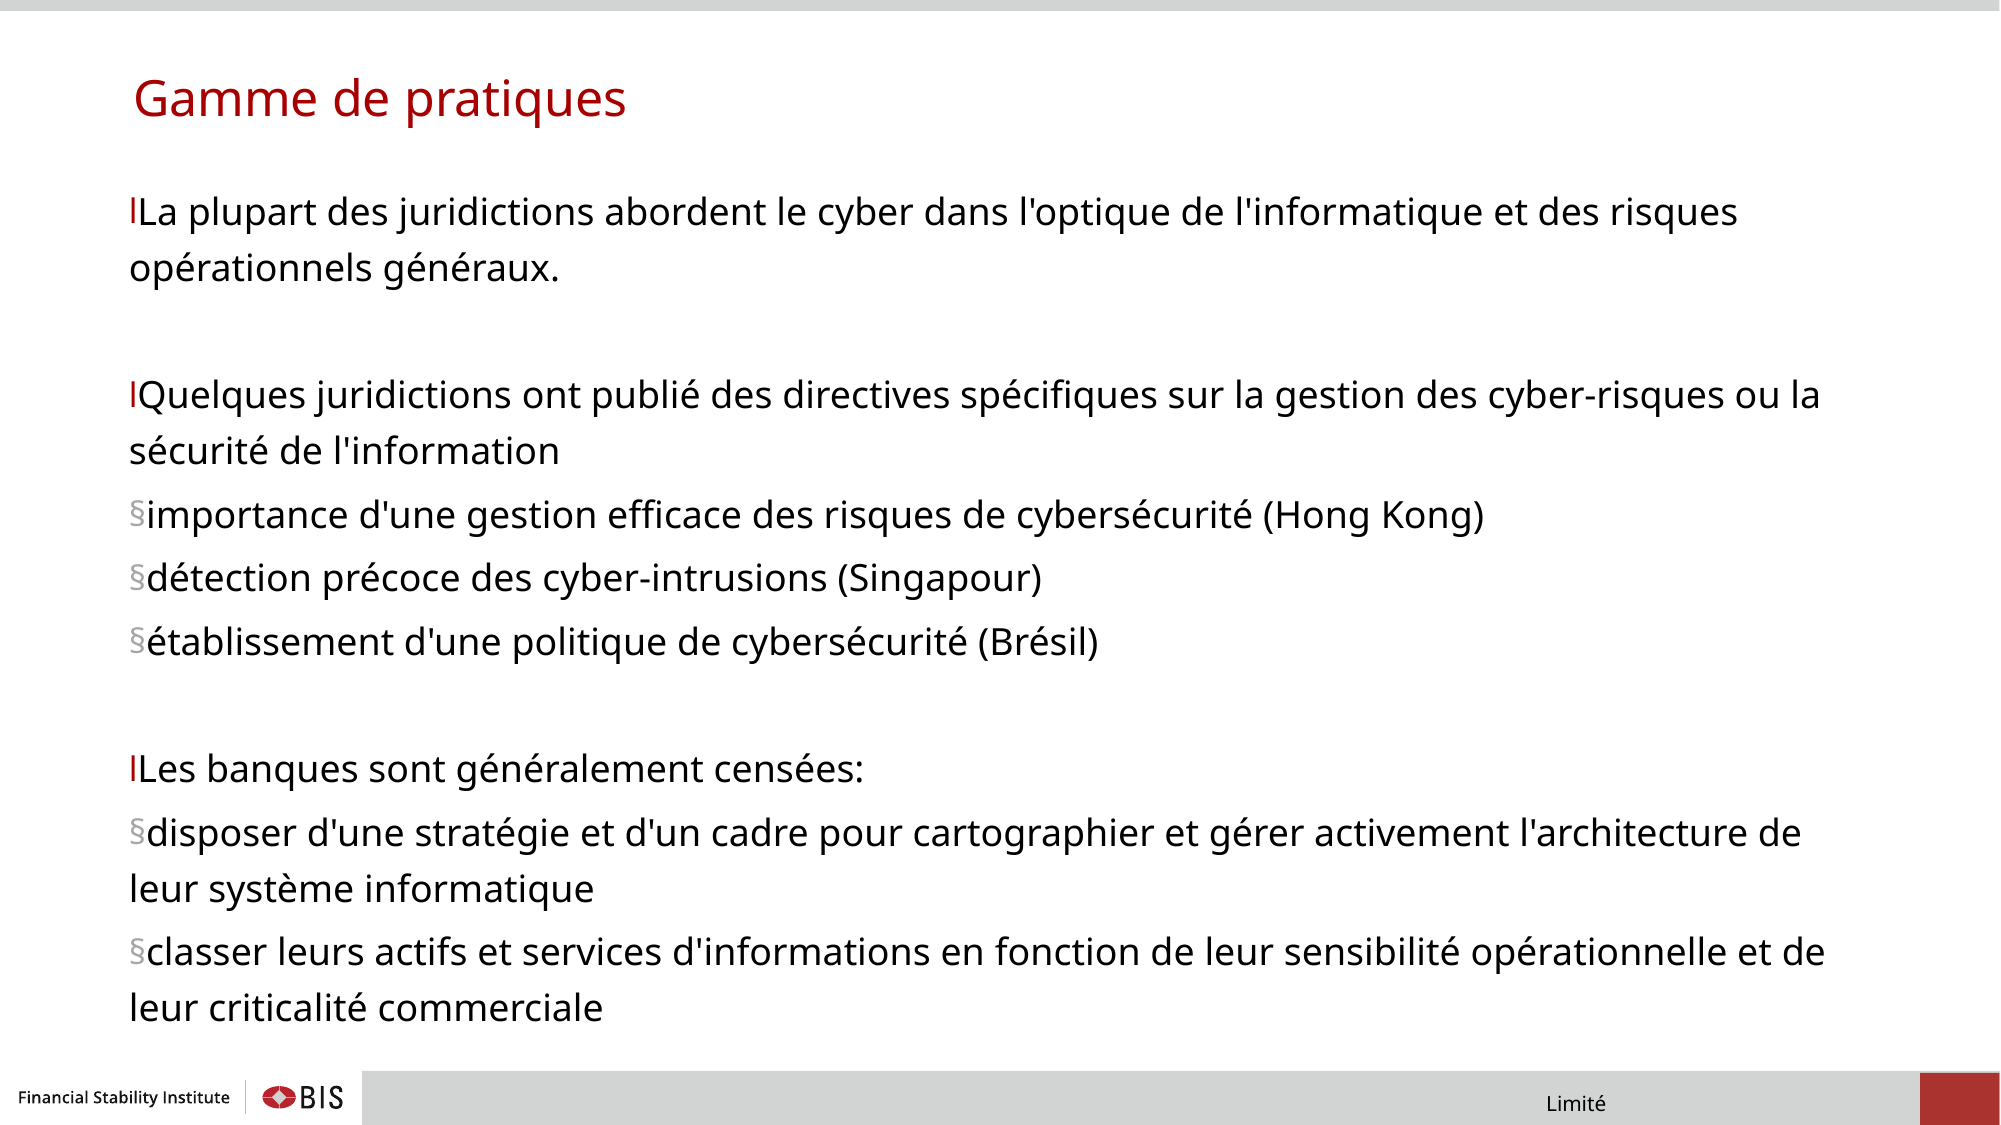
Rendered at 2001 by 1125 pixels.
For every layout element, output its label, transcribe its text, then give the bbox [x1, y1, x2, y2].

text_box La plupart des juridictions abordent le cyber dans l'optique de l'informatique et des risques opérationnels généraux. Quelques juridictions ont publié des directives spécifiques sur la gestion des cyber-risques ou la sécurité de l'information importance d'une gestion efficace des risques de cybersécurité (Hong Kong) détection précoce des cyber-intrusions (Singapour) établissement d'une politique de cybersécurité (Brésil) Les banques sont généralement censées: disposer d'une stratégie et d'un cadre pour cartographier et gérer activement l'architecture de leur système informatique classer leurs actifs et services d'informations en fonction de leur sensibilité opérationnelle et de leur criticalité commerciale [114, 172, 1875, 1041]
title Gamme de pratiques [133, 66, 1768, 143]
